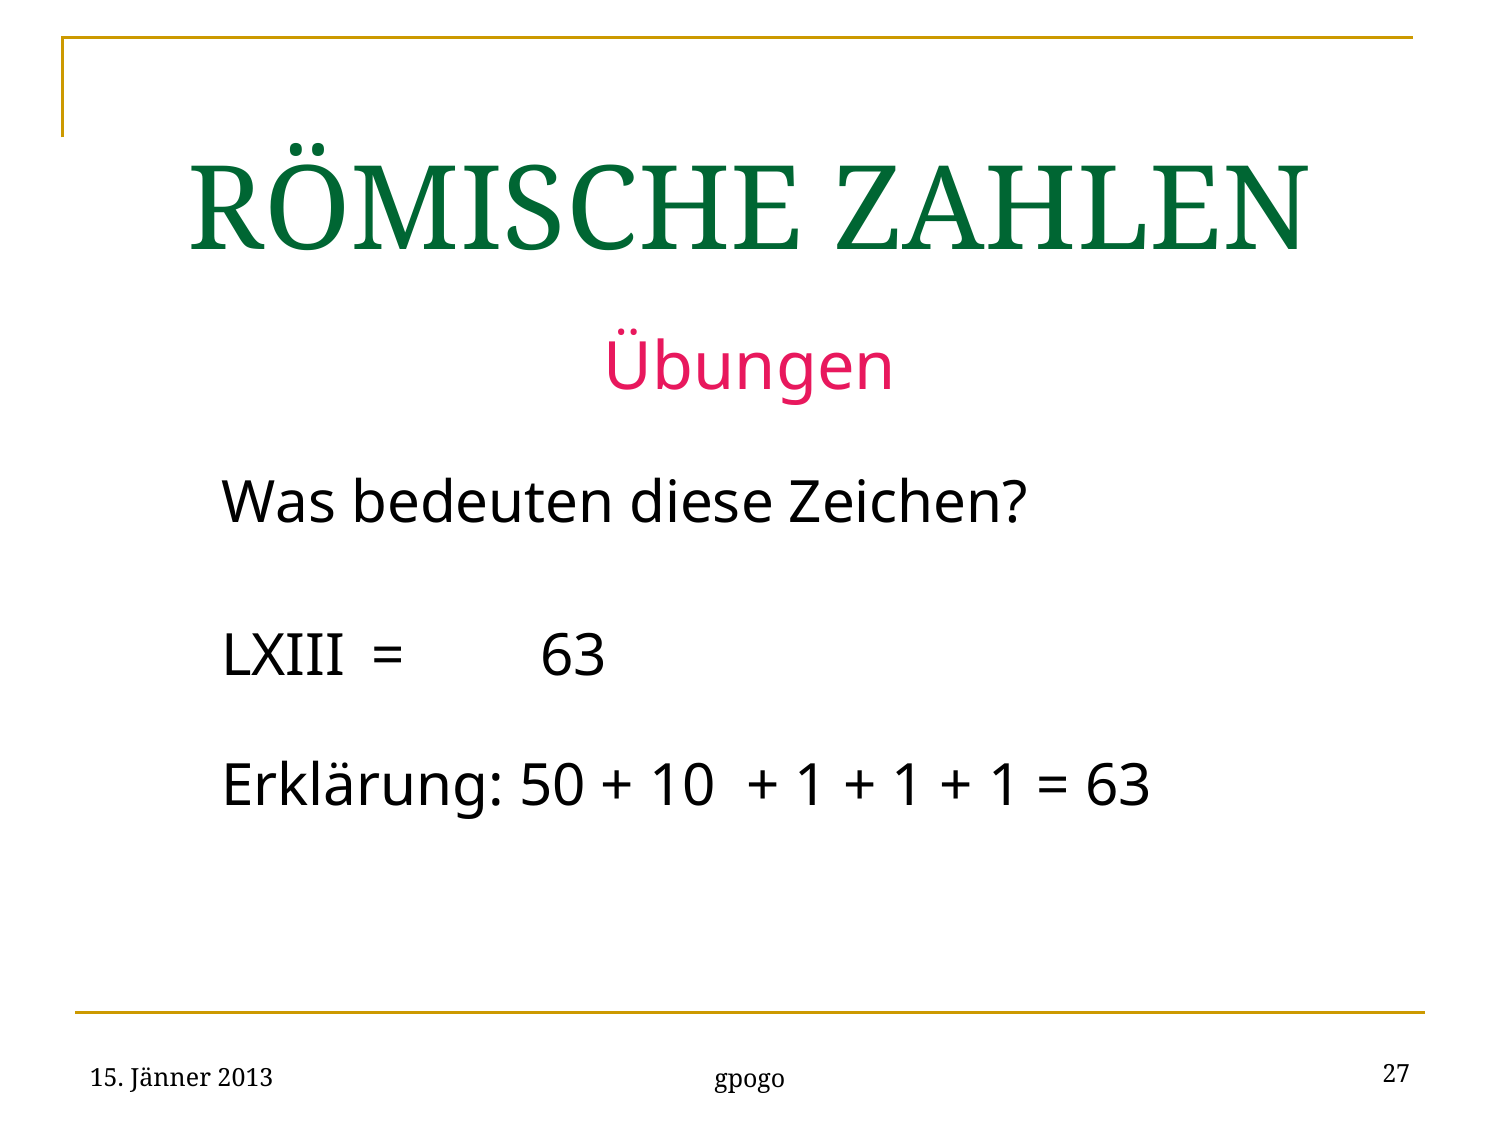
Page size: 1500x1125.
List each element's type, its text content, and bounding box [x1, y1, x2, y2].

text_box 63 [525, 609, 763, 696]
text_box <Nummer> [1074, 1024, 1426, 1100]
text_box LXIII = [206, 609, 444, 696]
text_box Erklärung: 50 + 10 + 1 + 1 + 1 = 63 [206, 739, 1294, 826]
text_box gpogo [512, 1025, 988, 1101]
title RÖMISCHE ZAHLEN [141, 82, 1359, 279]
text_box 15. Jänner 2013 [74, 1024, 426, 1100]
text_box Was bedeuten diese Zeichen? [206, 456, 1294, 542]
text_box Übungen [437, 315, 1063, 411]
